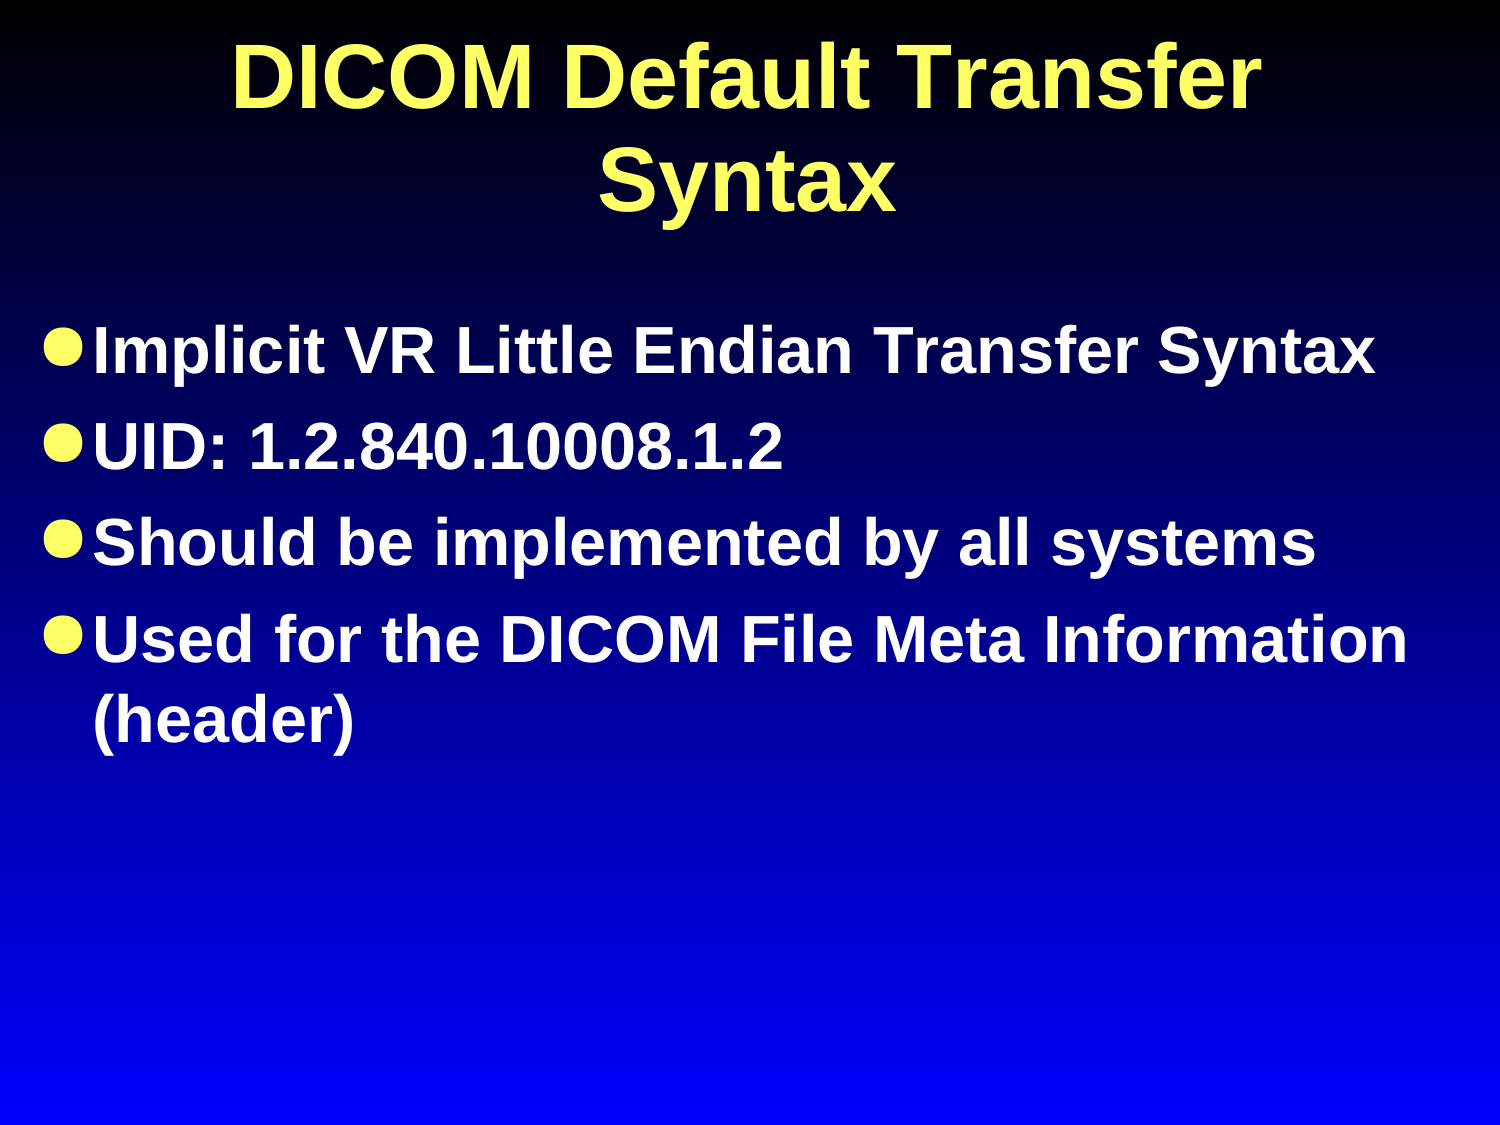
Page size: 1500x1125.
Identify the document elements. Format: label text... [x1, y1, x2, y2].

title DICOM Default Transfer Syntax [109, 14, 1385, 242]
list Implicit VR Little Endian Transfer Syntax UID: 1.2.840.10008.1.2 Should be implemented by all systems Used for the DICOM File Meta Information (header) [36, 312, 1458, 1022]
